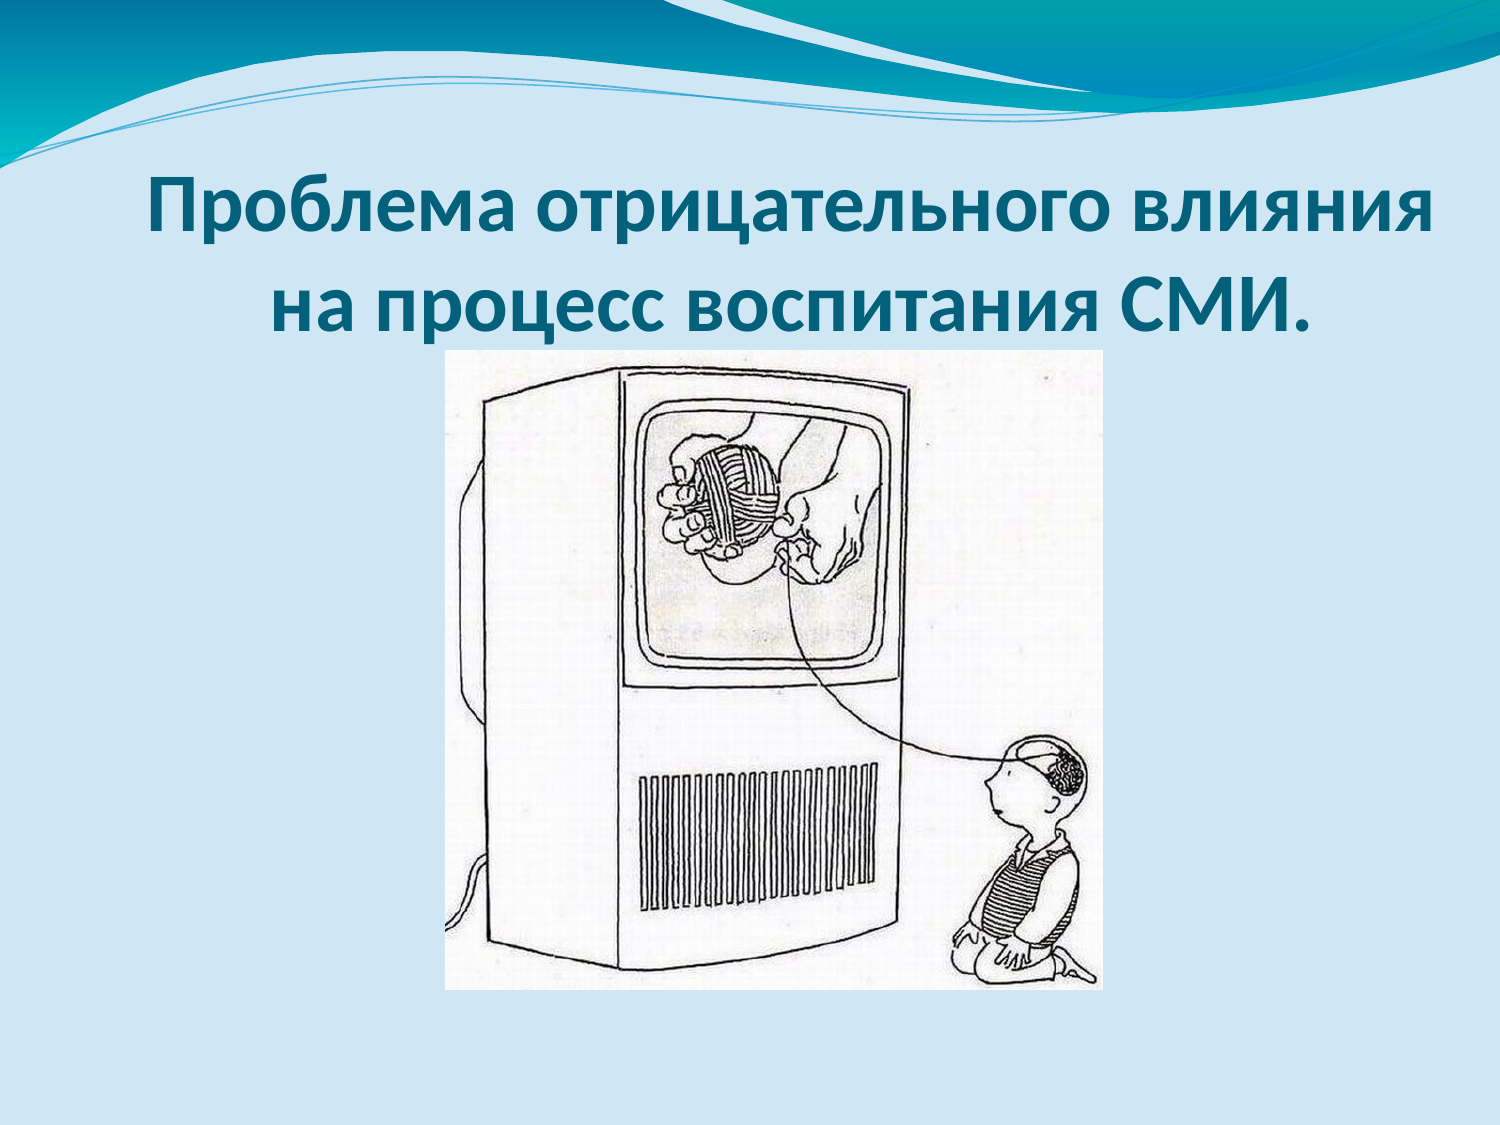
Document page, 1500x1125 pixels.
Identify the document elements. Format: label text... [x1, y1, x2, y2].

title Проблема отрицательного влияния на процесс воспитания СМИ. [117, 140, 1468, 329]
picture [445, 350, 1103, 990]
